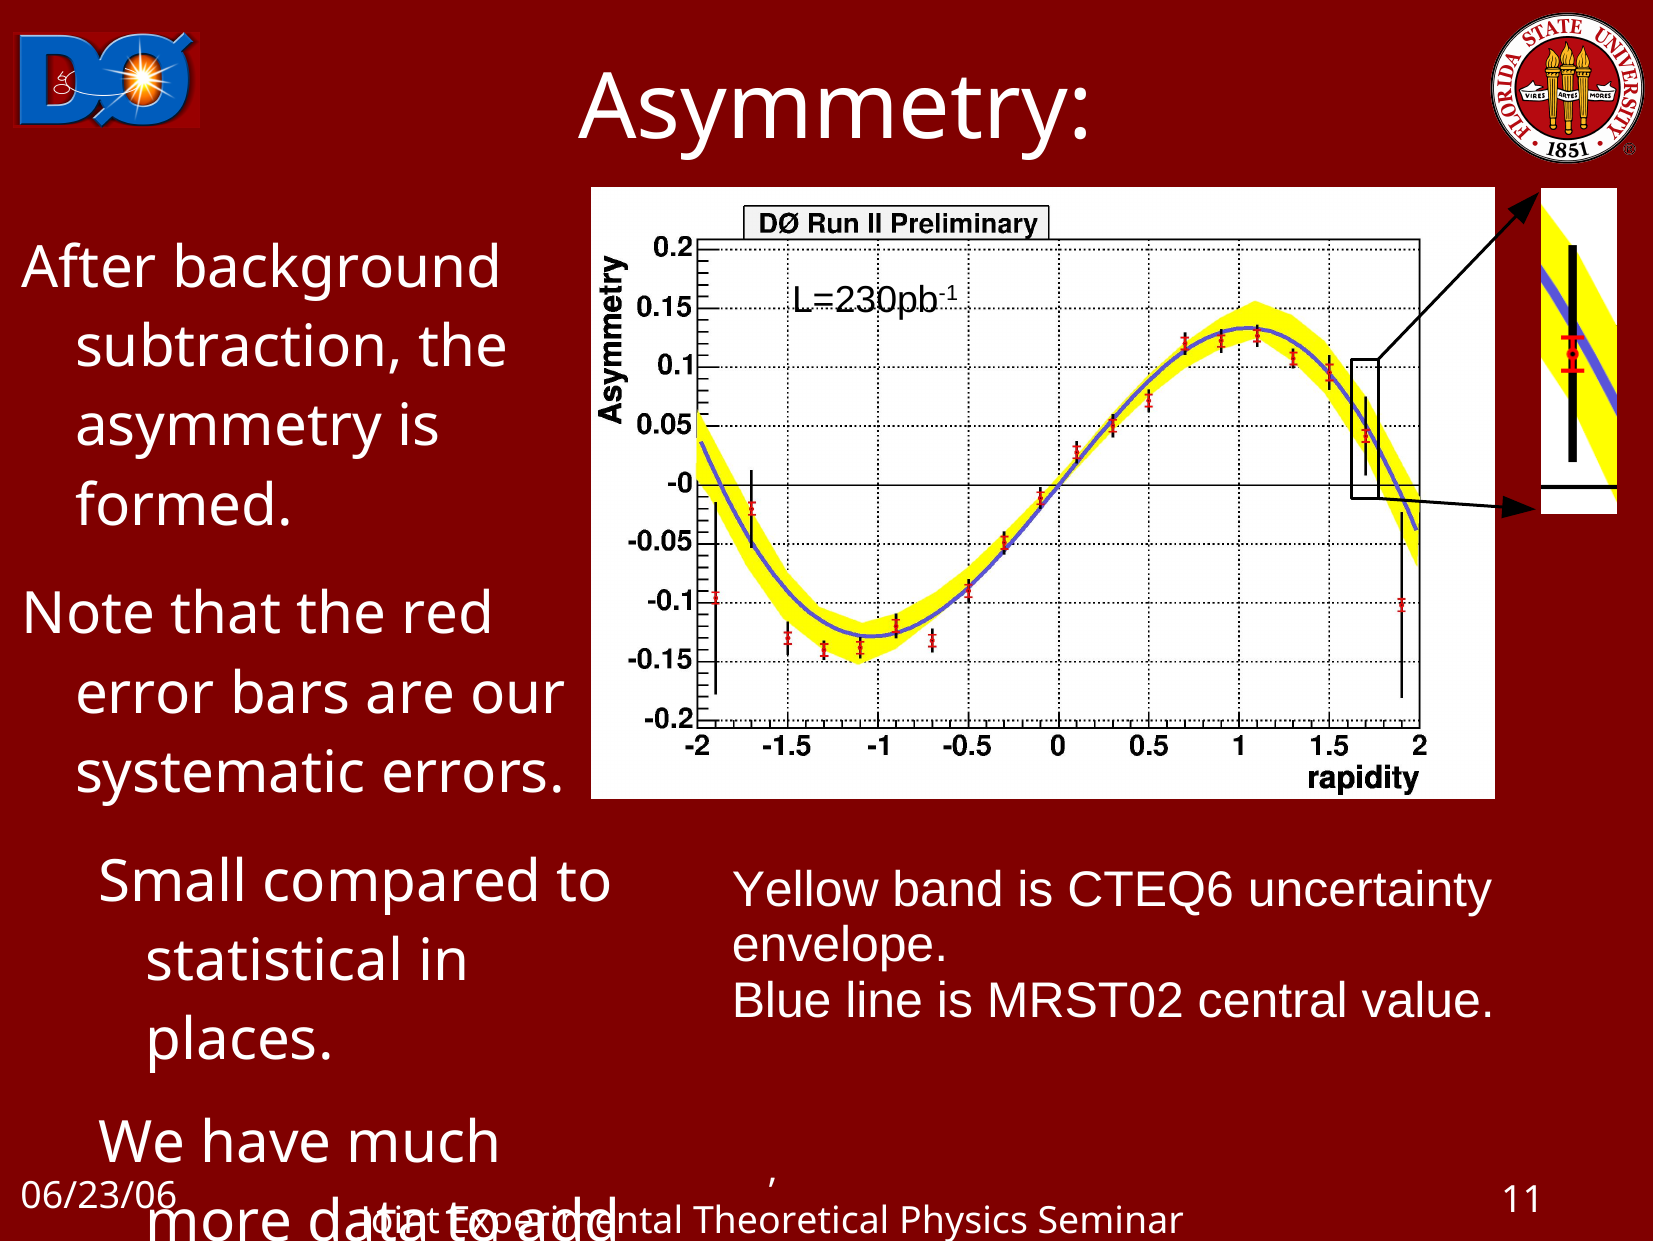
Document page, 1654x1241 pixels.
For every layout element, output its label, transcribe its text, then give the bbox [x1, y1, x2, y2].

picture [1380, 242, 1495, 504]
picture [1541, 188, 1617, 514]
list After background subtraction, the asymmetry is formed. Note that the red error bars are our systematic errors. Small compared to statistical in places. We have much more data to add too! [4, 225, 635, 1177]
title Asymmetry: [196, 0, 1475, 208]
picture [13, 32, 196, 128]
text_box Yellow band is CTEQ6 uncertainty envelope. Blue line is MRST02 central value. [717, 853, 1627, 1036]
text_box L=230pb-1 [777, 270, 982, 328]
picture [1489, 11, 1646, 165]
picture [591, 187, 1495, 799]
picture [1353, 361, 1377, 497]
